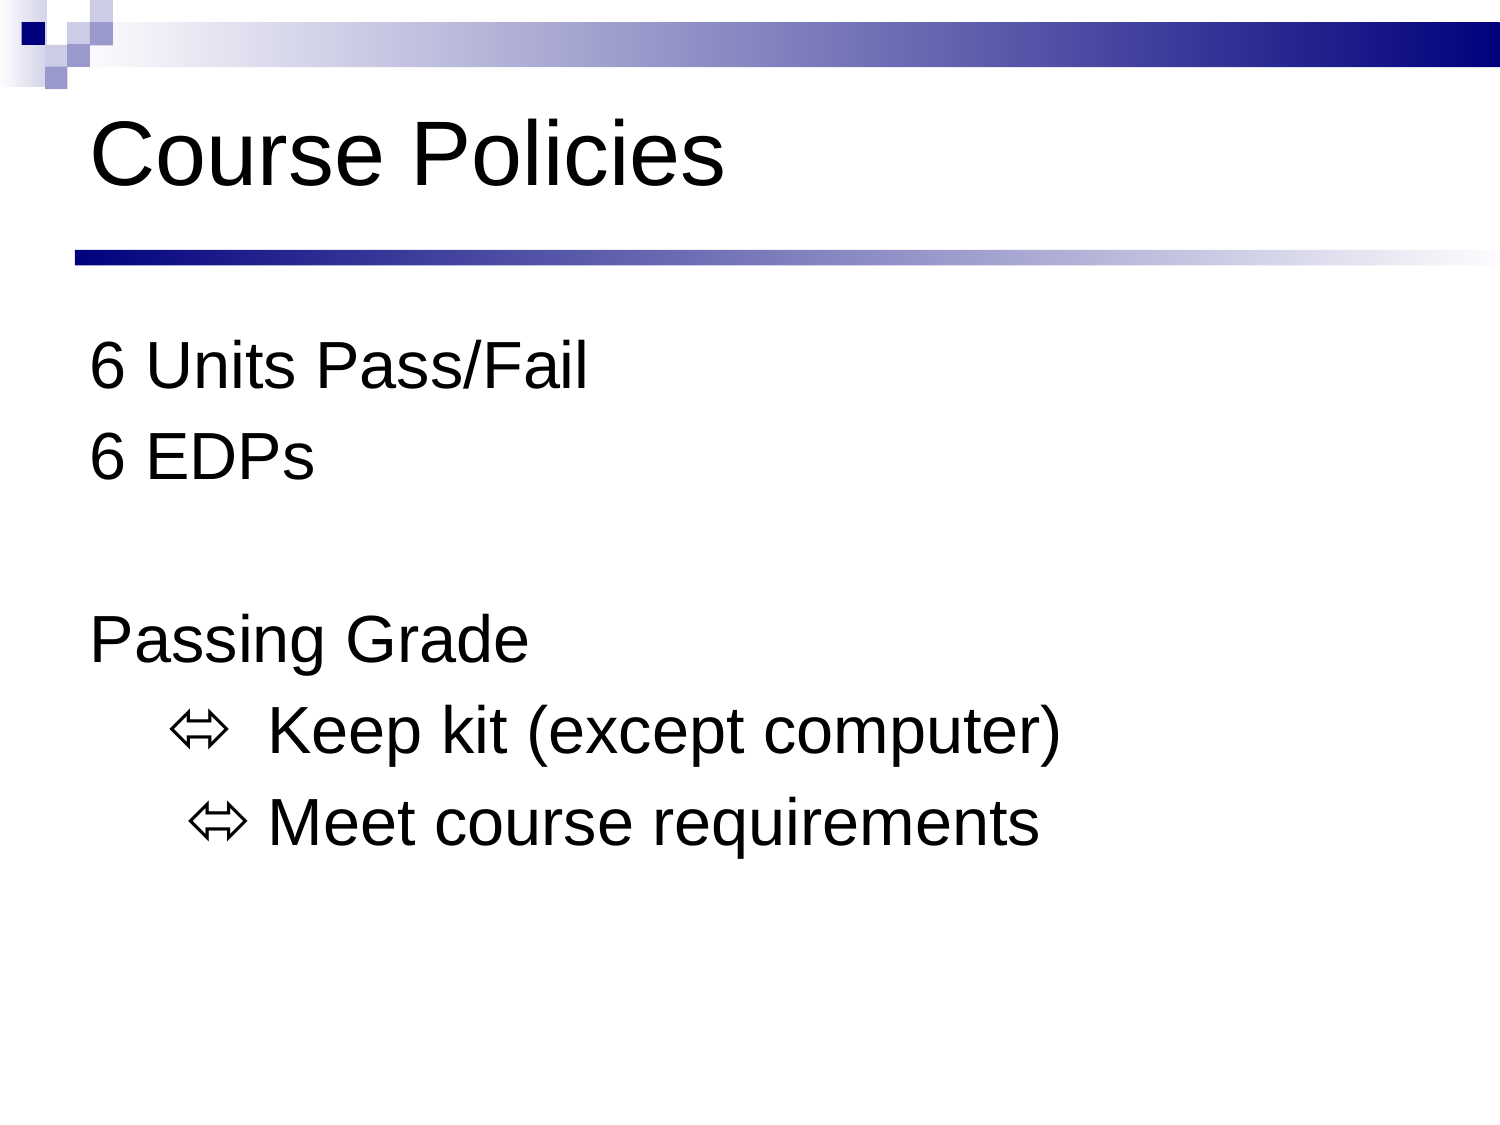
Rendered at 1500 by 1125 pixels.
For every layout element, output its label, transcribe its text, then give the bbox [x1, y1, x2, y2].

title Course Policies [75, 75, 1426, 238]
list 6 Units Pass/Fail 6 EDPs Passing Grade  Keep kit (except computer)  Meet course requirements [75, 324, 1426, 1024]
